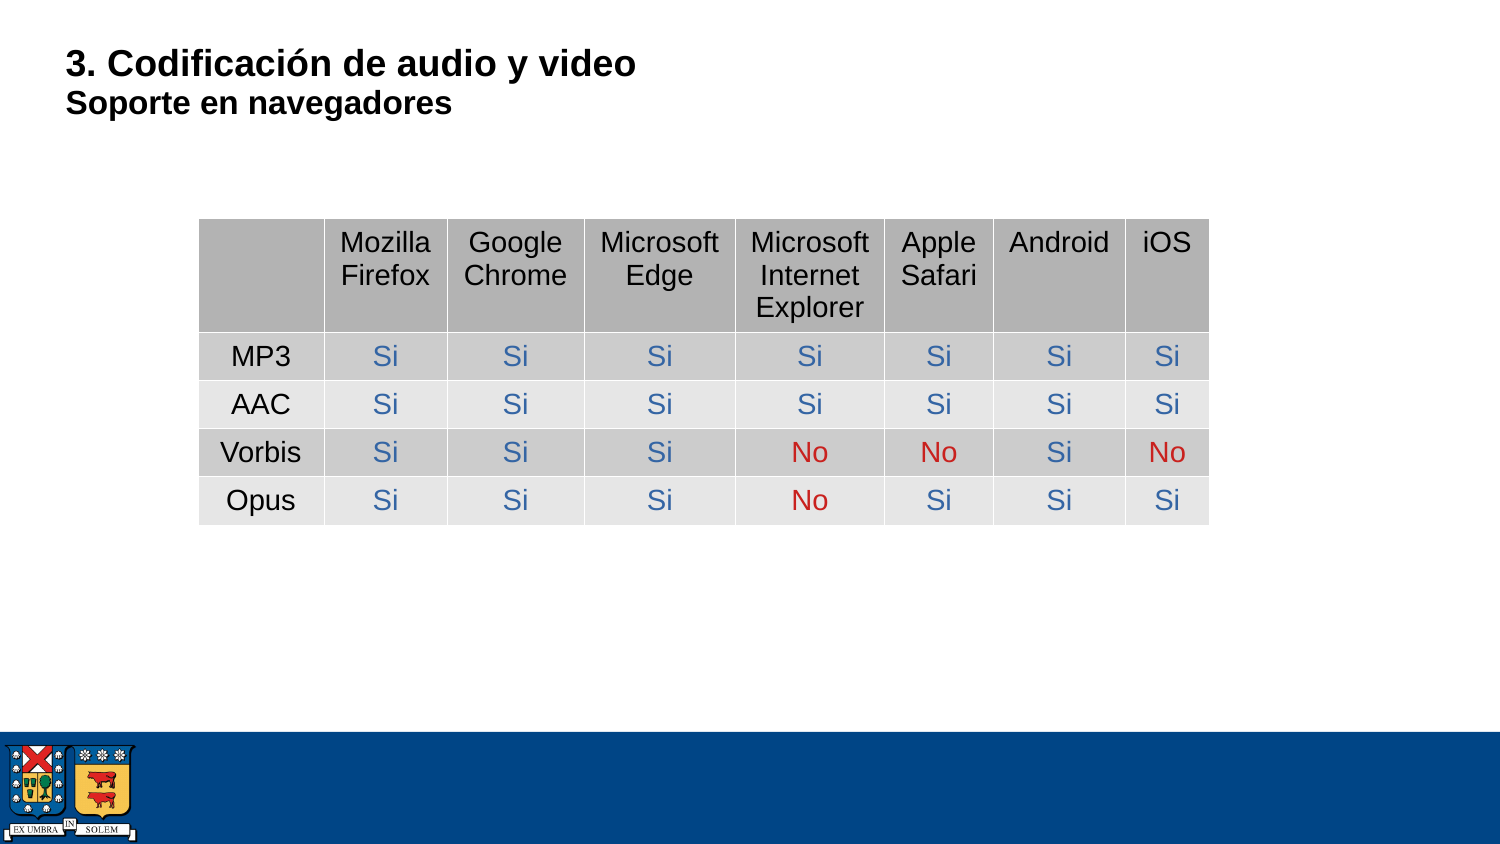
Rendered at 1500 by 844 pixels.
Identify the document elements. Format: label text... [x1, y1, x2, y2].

table_cell Si [994, 381, 1125, 428]
table_cell MP3 [199, 333, 324, 380]
table_cell Si [994, 333, 1125, 380]
table_header [199, 219, 324, 332]
table_header Microsoft Internet Explorer [736, 219, 884, 332]
table_cell Si [736, 333, 884, 380]
picture [2, 732, 139, 844]
table_header Mozilla Firefox [325, 219, 447, 332]
table_header Microsoft Edge [585, 219, 735, 332]
table_header iOS [1126, 219, 1209, 332]
table_cell Si [585, 381, 735, 428]
table_cell Si [885, 477, 993, 525]
table_cell Si [736, 381, 884, 428]
table_cell Si [994, 477, 1125, 525]
table_cell Vorbis [199, 429, 324, 476]
table_cell Si [325, 477, 447, 525]
table_cell Si [1126, 477, 1209, 525]
table_cell Si [448, 333, 584, 380]
table_cell Si [448, 381, 584, 428]
table_header Android [994, 219, 1125, 332]
table_cell Si [585, 477, 735, 525]
table_cell Si [1126, 333, 1209, 380]
table_cell No [736, 477, 884, 525]
table_cell AAC [199, 381, 324, 428]
table_cell Si [325, 333, 447, 380]
table_cell No [885, 429, 993, 476]
table_cell Si [448, 429, 584, 476]
table_cell Si [325, 381, 447, 428]
table_header Apple Safari [885, 219, 993, 332]
table_cell Si [885, 333, 993, 380]
table_cell Si [448, 477, 584, 525]
text_box 3. Codificación de audio y video Soporte en navegadores [50, 35, 1477, 384]
table_cell No [736, 429, 884, 476]
table_header Google Chrome [448, 219, 584, 332]
table_cell Opus [199, 477, 324, 525]
table_cell No [1126, 429, 1209, 476]
table_cell Si [994, 429, 1125, 476]
table_cell Si [325, 429, 447, 476]
table_cell Si [885, 381, 993, 428]
table_cell Si [585, 333, 735, 380]
table_cell Si [1126, 381, 1209, 428]
table_cell Si [585, 429, 735, 476]
